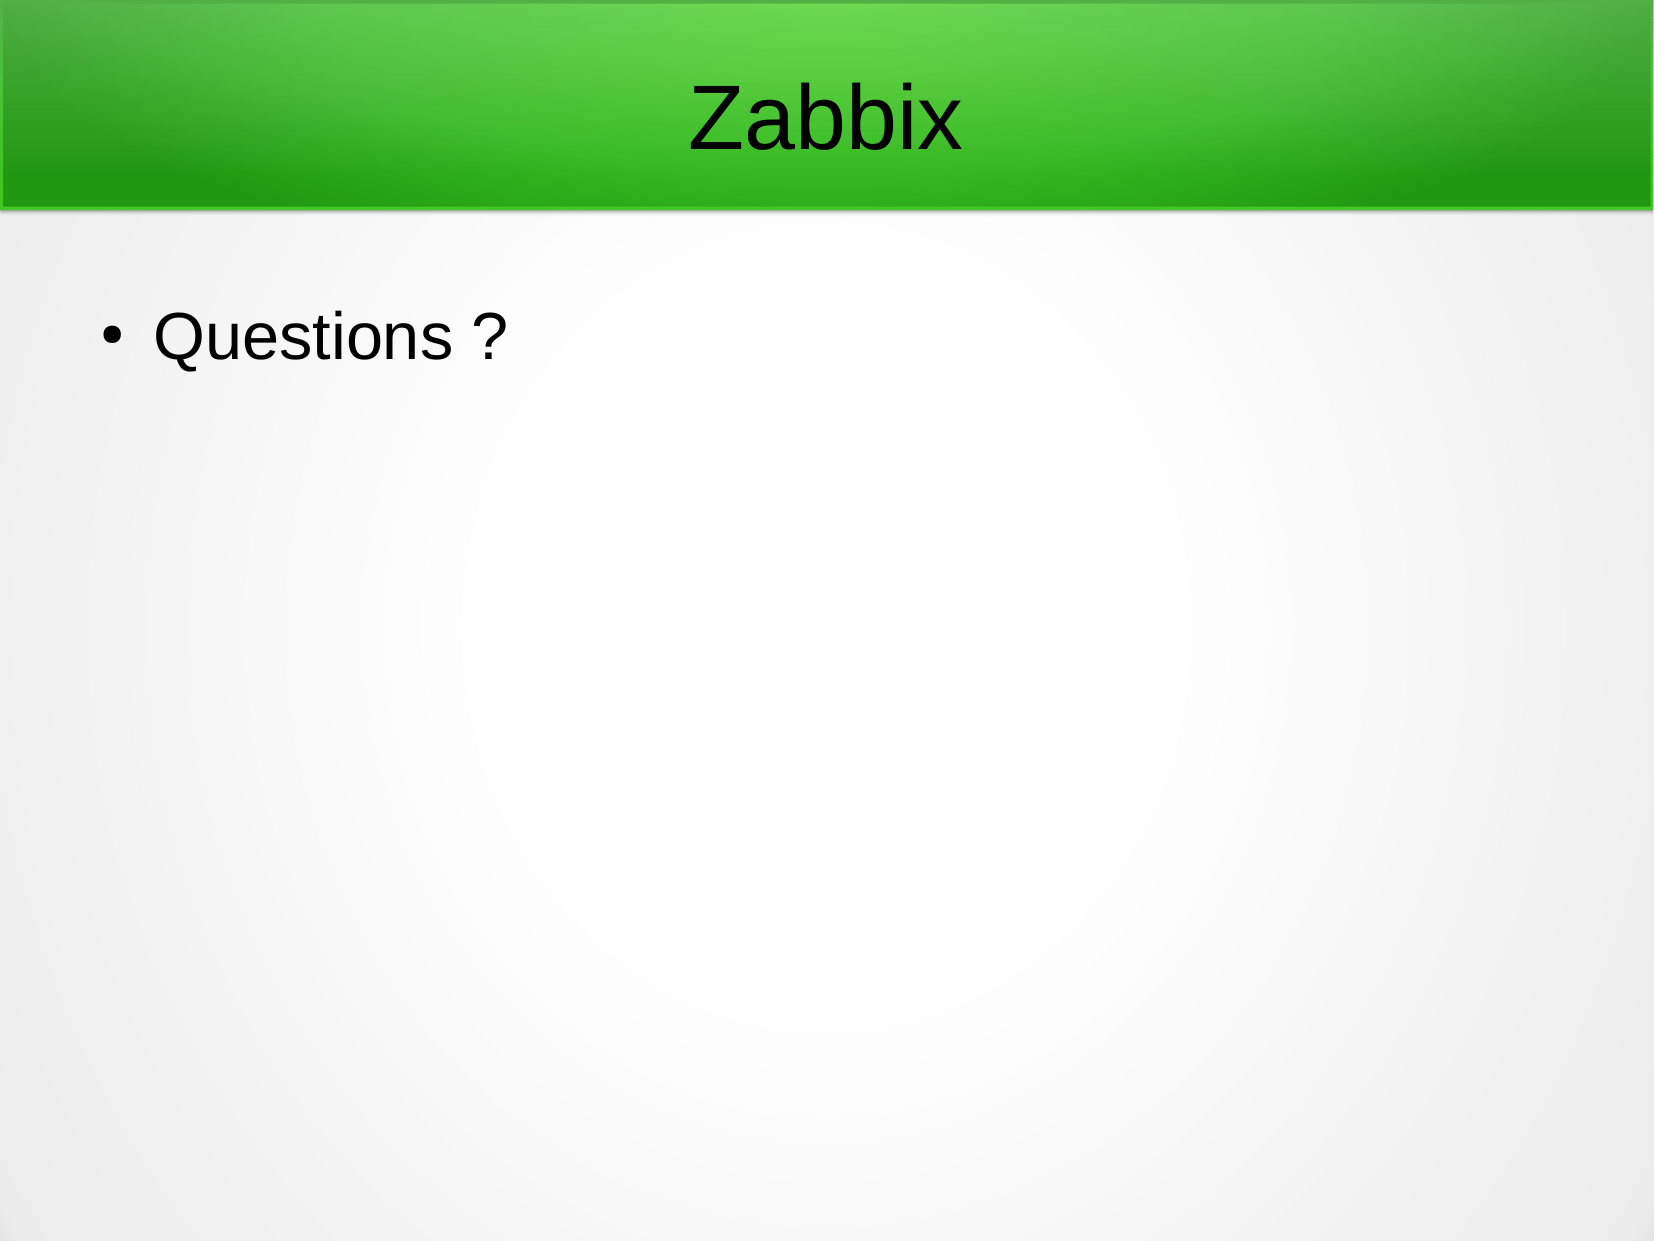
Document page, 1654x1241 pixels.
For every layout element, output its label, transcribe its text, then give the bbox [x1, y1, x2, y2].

title Zabbix [82, 47, 1571, 189]
list Questions ? [82, 299, 1571, 1019]
